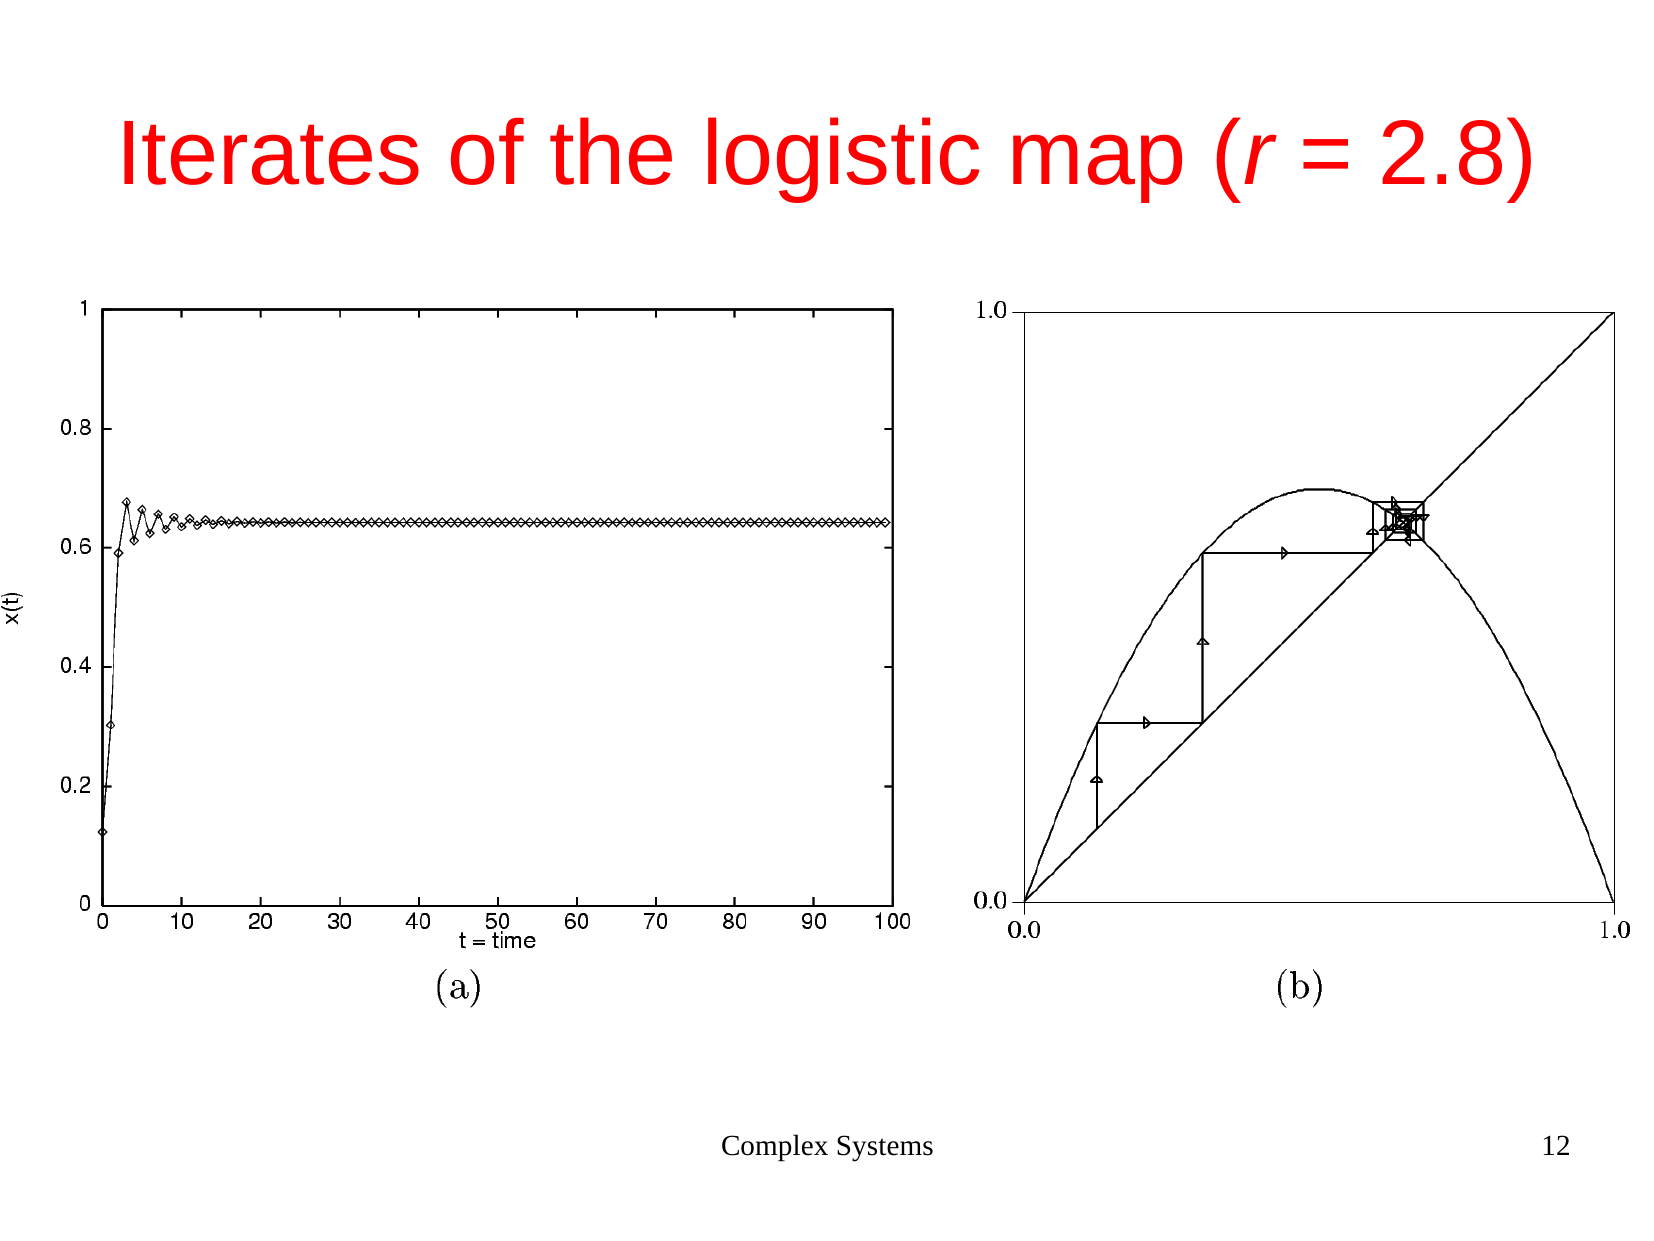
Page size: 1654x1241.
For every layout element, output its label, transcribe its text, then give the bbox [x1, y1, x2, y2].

picture [0, 300, 1654, 1069]
title Iterates of the logistic map (r = 2.8) [82, 49, 1571, 257]
